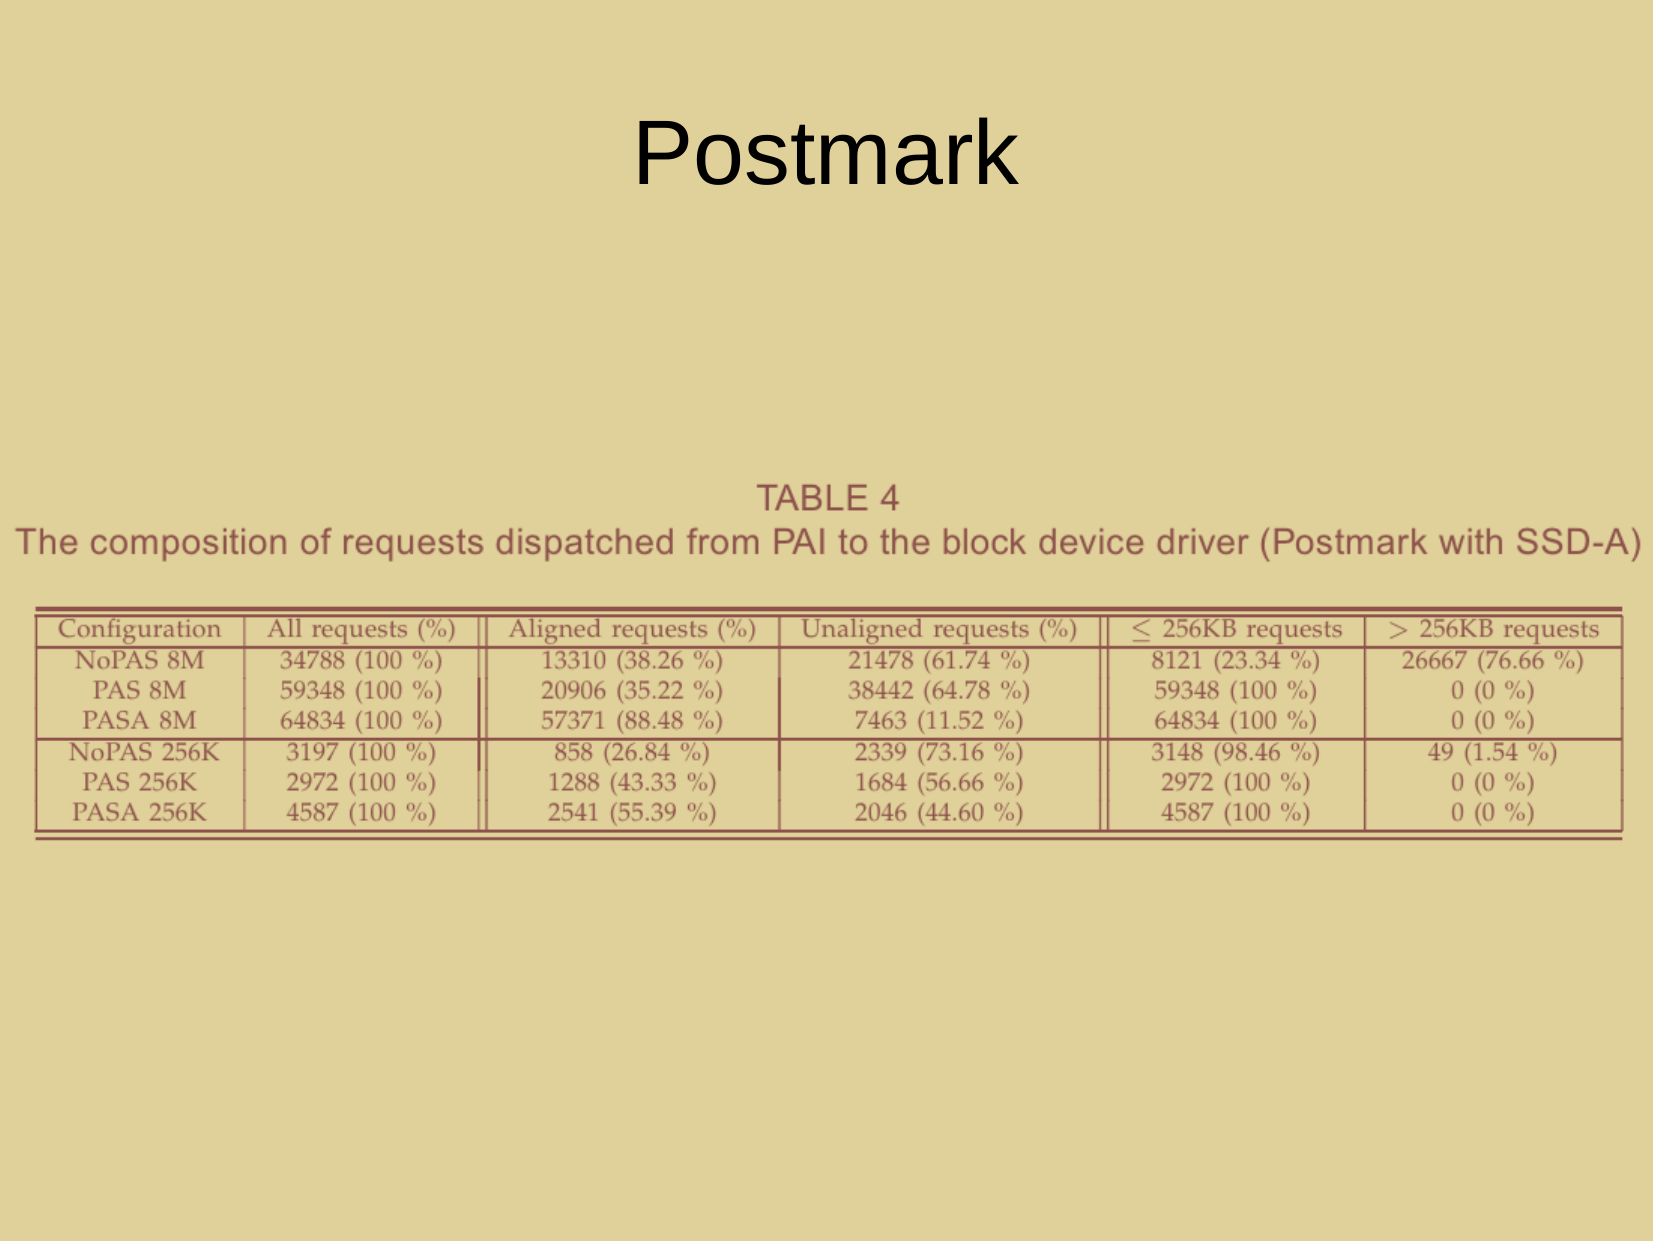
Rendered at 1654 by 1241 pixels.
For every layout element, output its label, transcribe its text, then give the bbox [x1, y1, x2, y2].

picture [0, 479, 1651, 863]
title Postmark [82, 49, 1571, 257]
